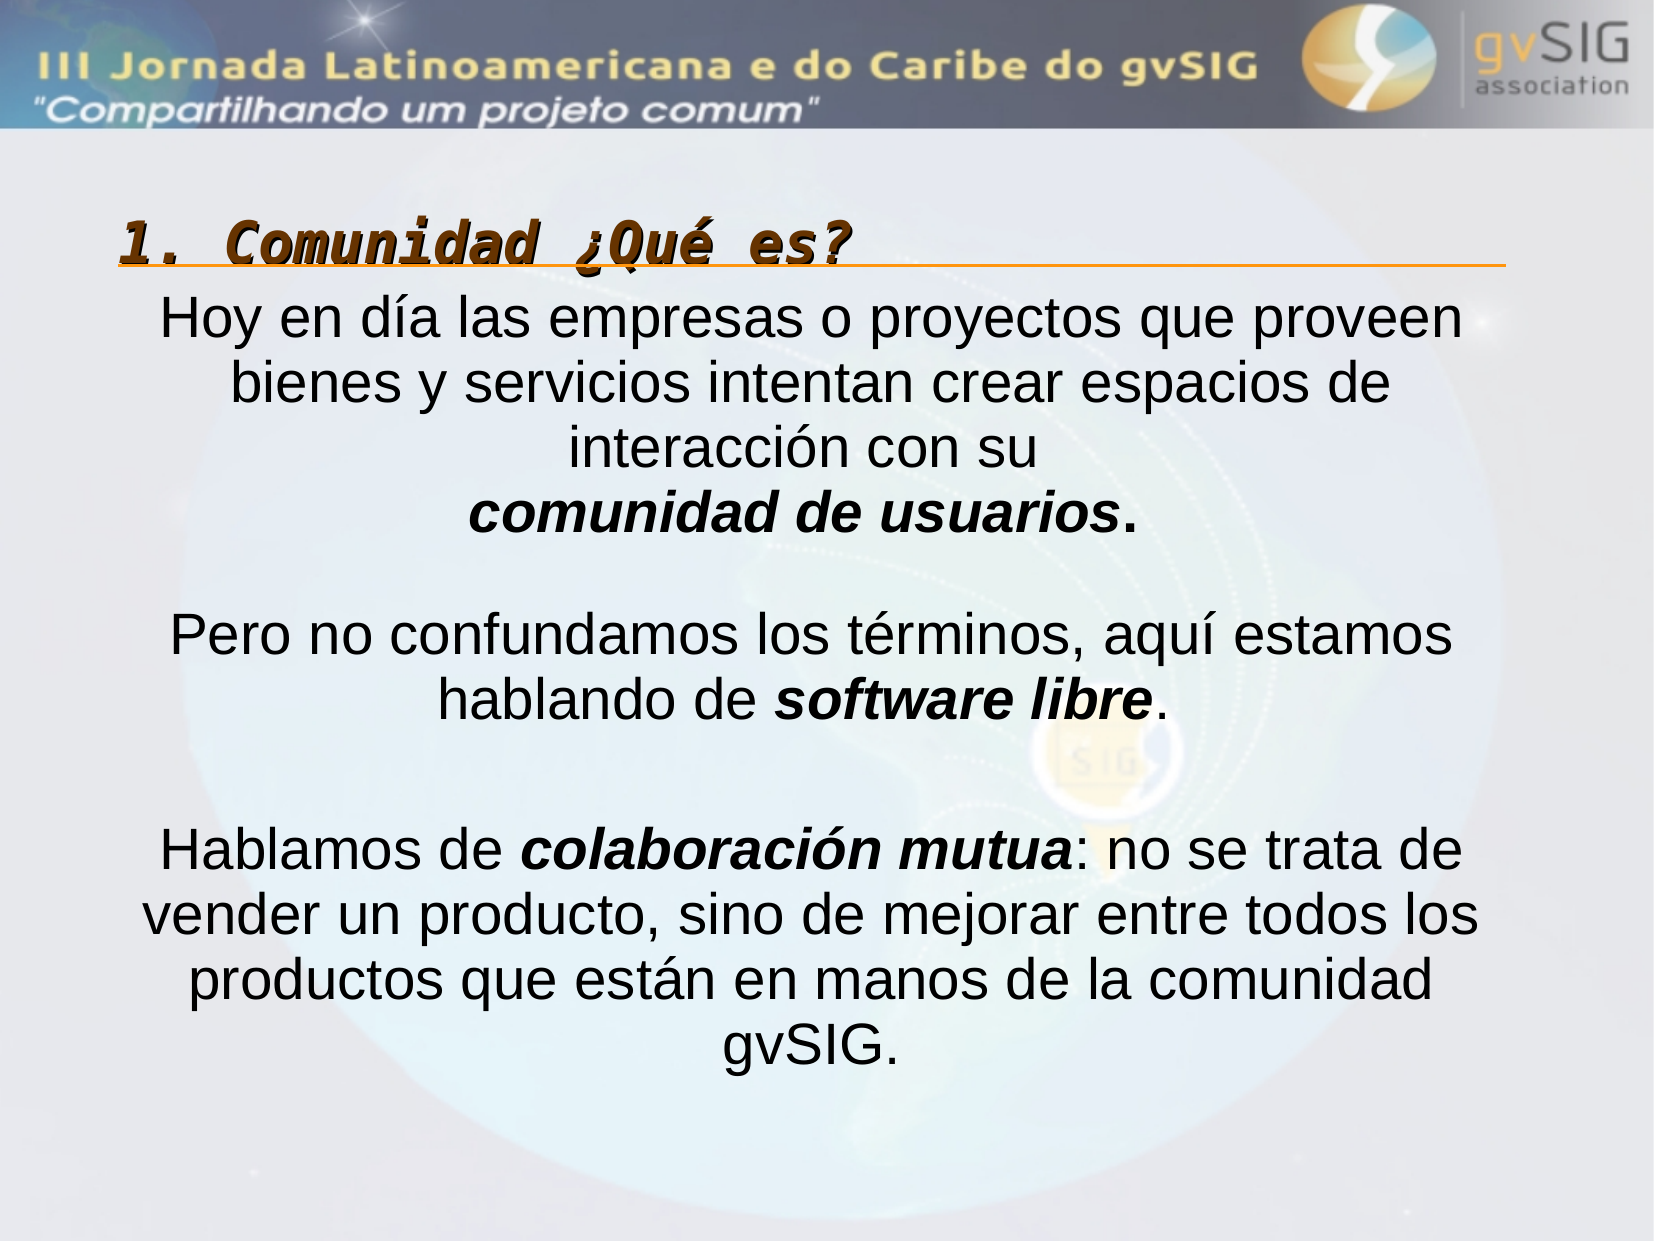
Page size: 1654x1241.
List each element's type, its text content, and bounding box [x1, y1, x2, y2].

picture [0, 0, 1654, 1241]
title Pero no confundamos los términos, aquí estamos hablando de software libre. [118, 601, 1506, 733]
title 1. Comunidad ¿Qué es? [118, 192, 1607, 260]
title Hoy en día las empresas o proyectos que proveen bienes y servicios intentan crear espacios de interacción con su comunidad de usuarios. [118, 284, 1506, 546]
title Hablamos de colaboración mutua: no se trata de vender un producto, sino de mejorar entre todos los productos que están en manos de la comunidad gvSIG. [118, 816, 1506, 1078]
